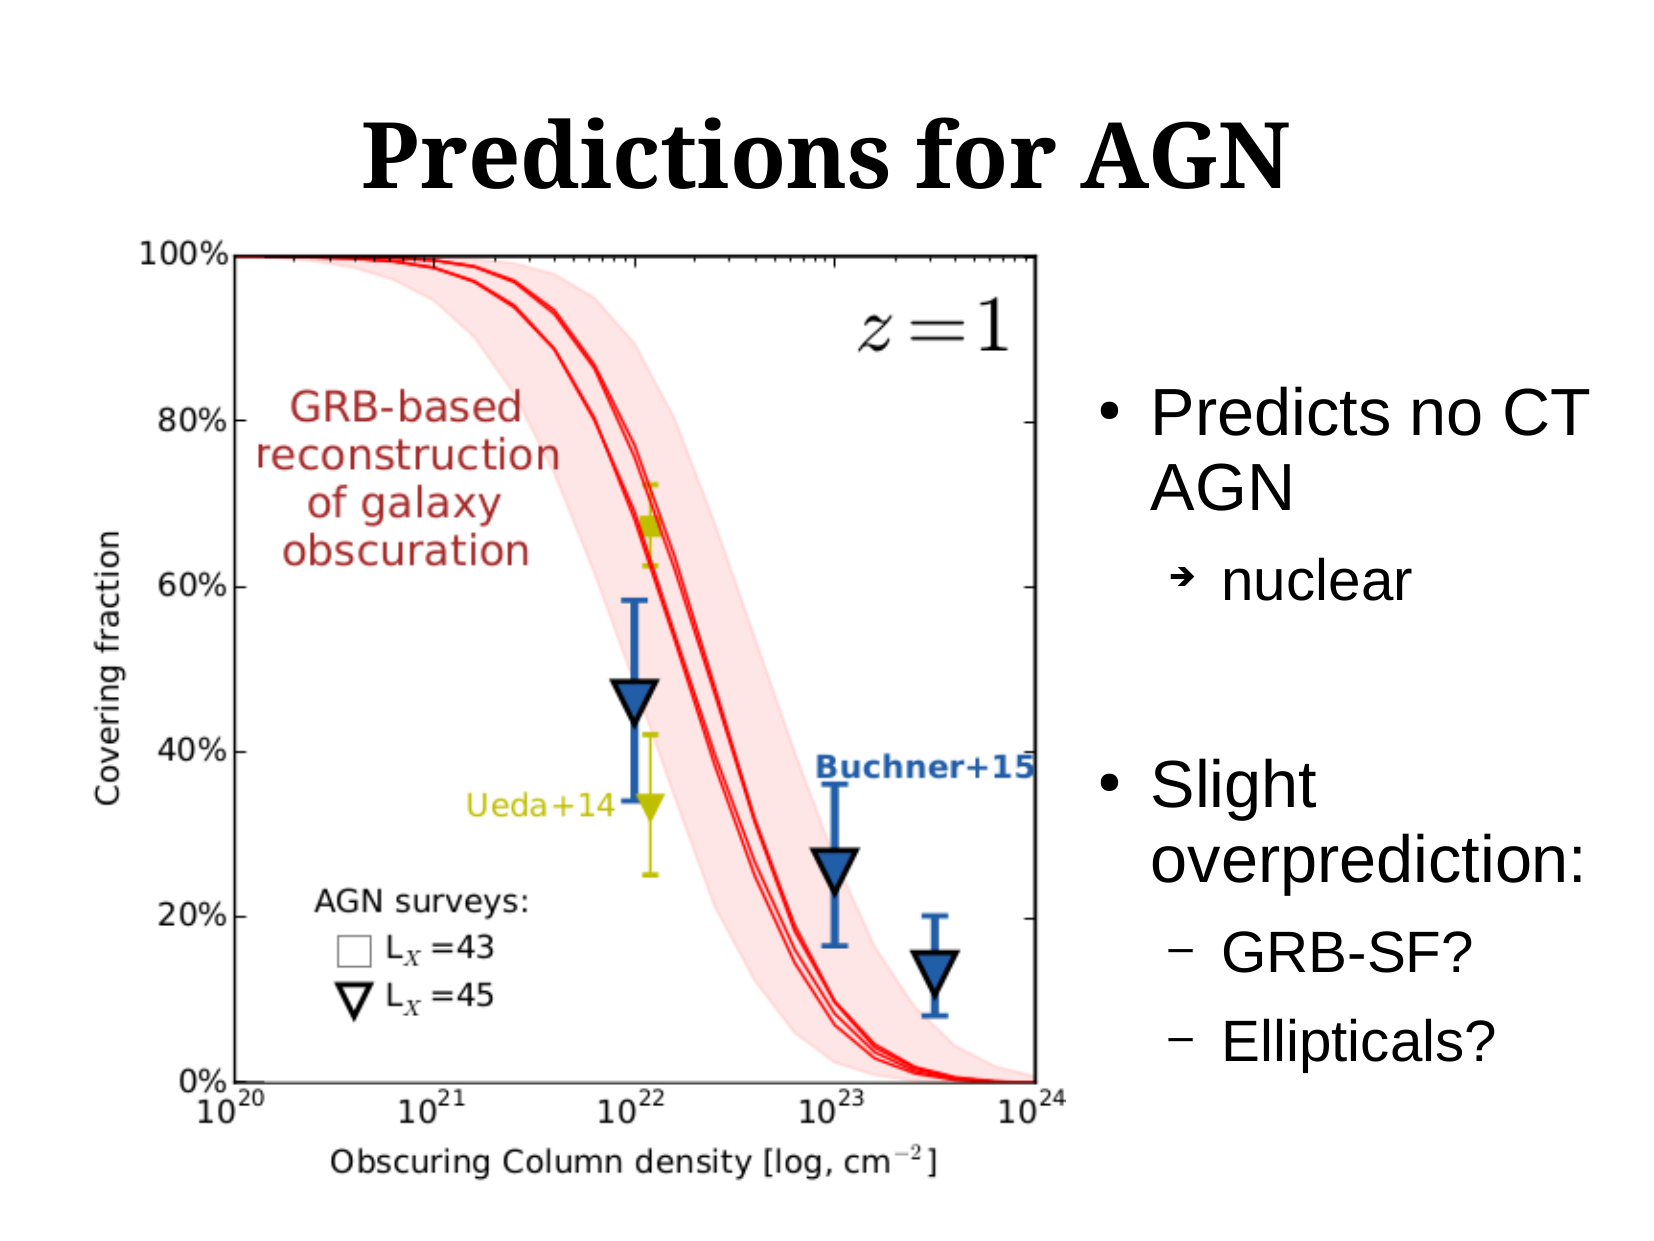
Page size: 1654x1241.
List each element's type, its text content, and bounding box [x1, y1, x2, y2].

title Predictions for AGN [82, 49, 1571, 257]
list Predicts no CT AGN nuclear Slight overprediction: GRB-SF? Ellipticals? [1080, 375, 1621, 1126]
picture [75, 236, 1066, 1201]
